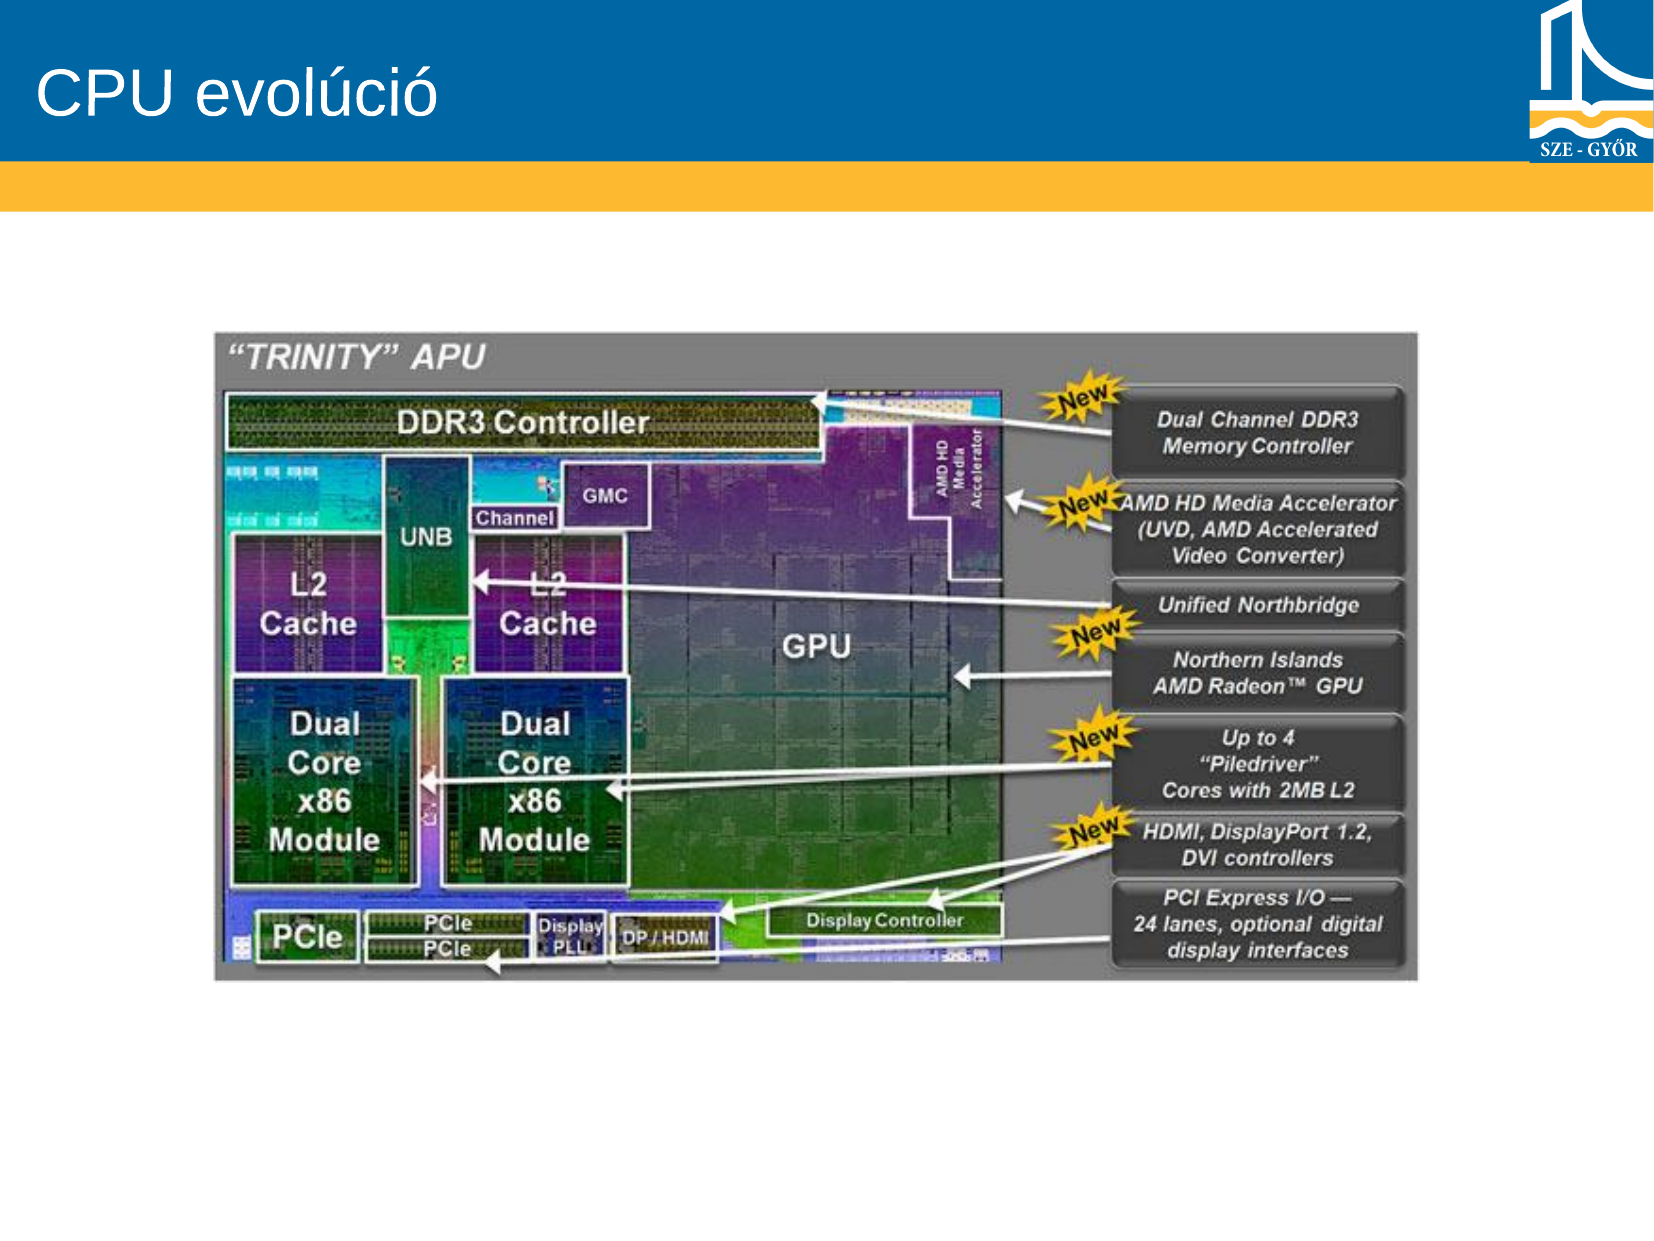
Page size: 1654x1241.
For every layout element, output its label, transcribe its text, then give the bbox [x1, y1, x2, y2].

picture [212, 330, 1420, 983]
picture [1529, 0, 1654, 163]
text_box CPU evolúció [34, 48, 1524, 144]
